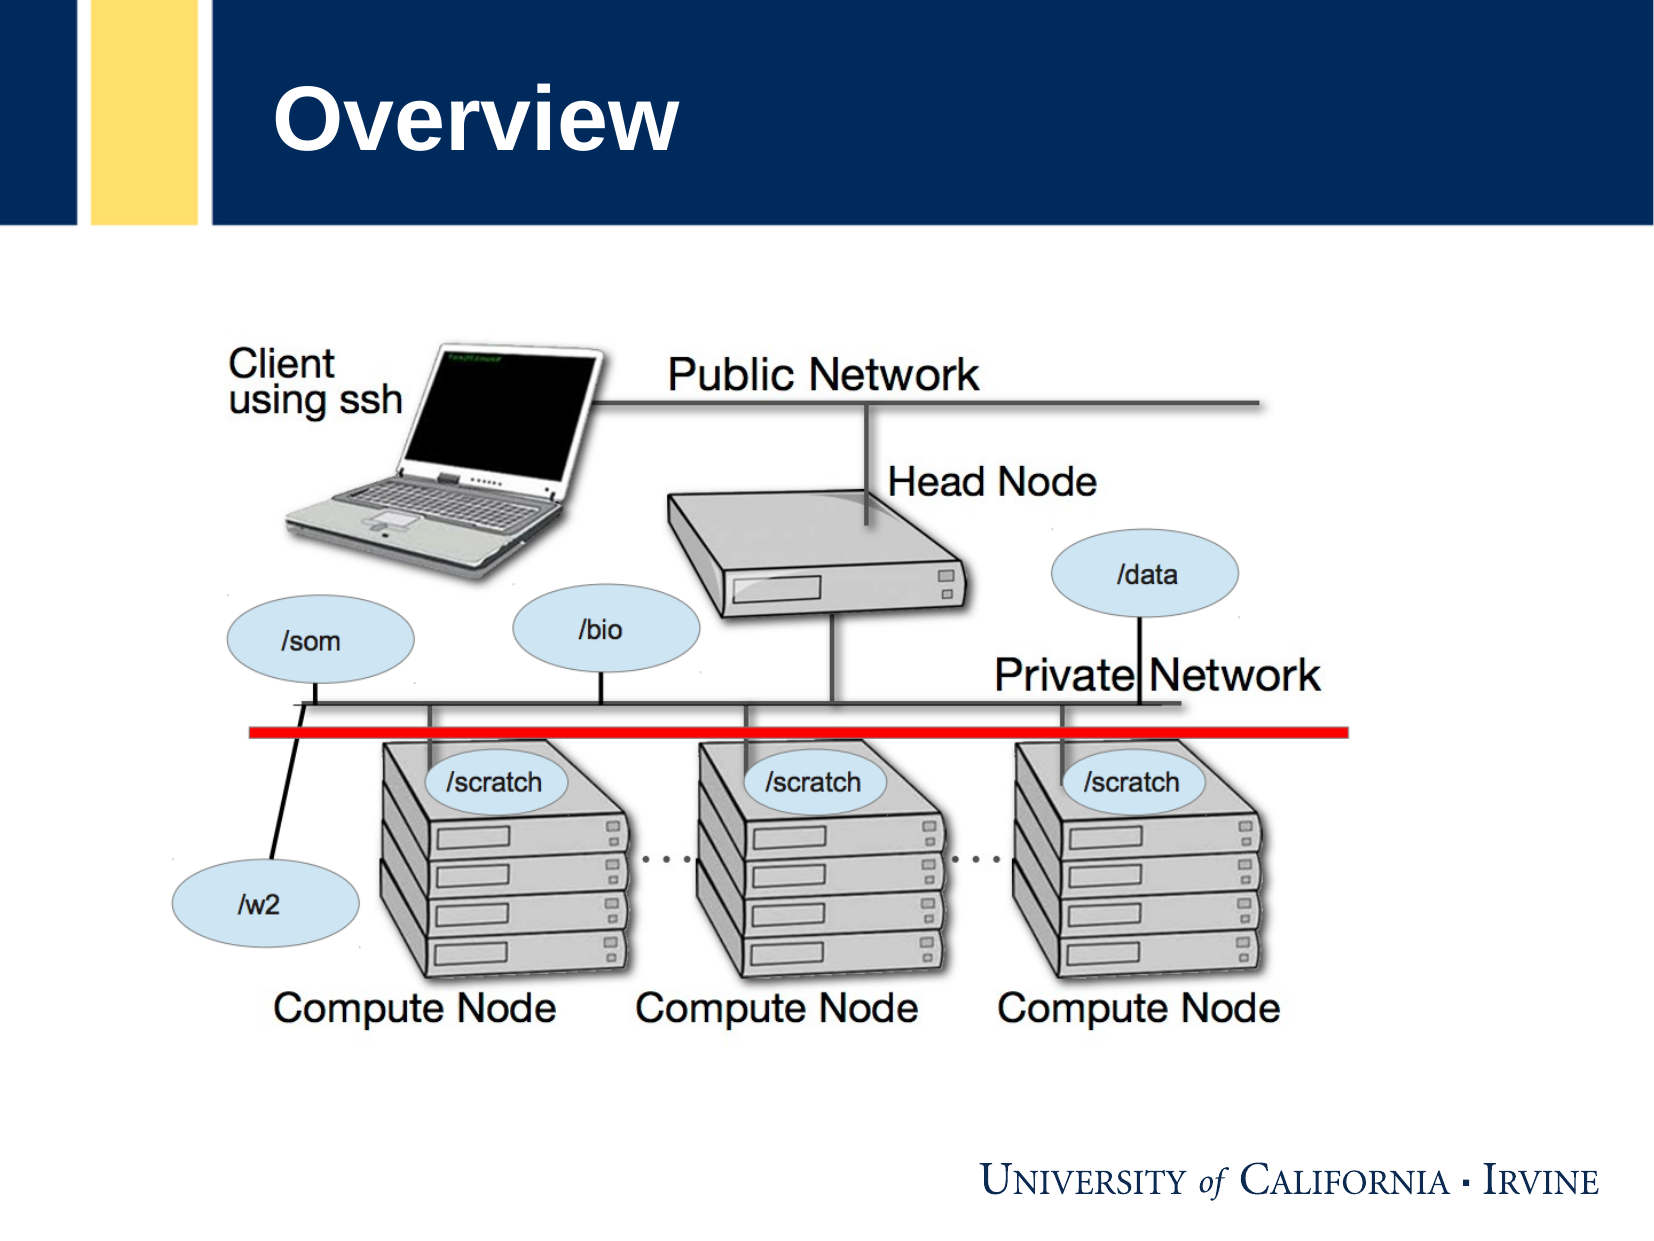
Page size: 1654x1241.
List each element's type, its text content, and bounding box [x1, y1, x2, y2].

picture [0, 0, 1654, 1241]
title Overview [257, 0, 1654, 228]
